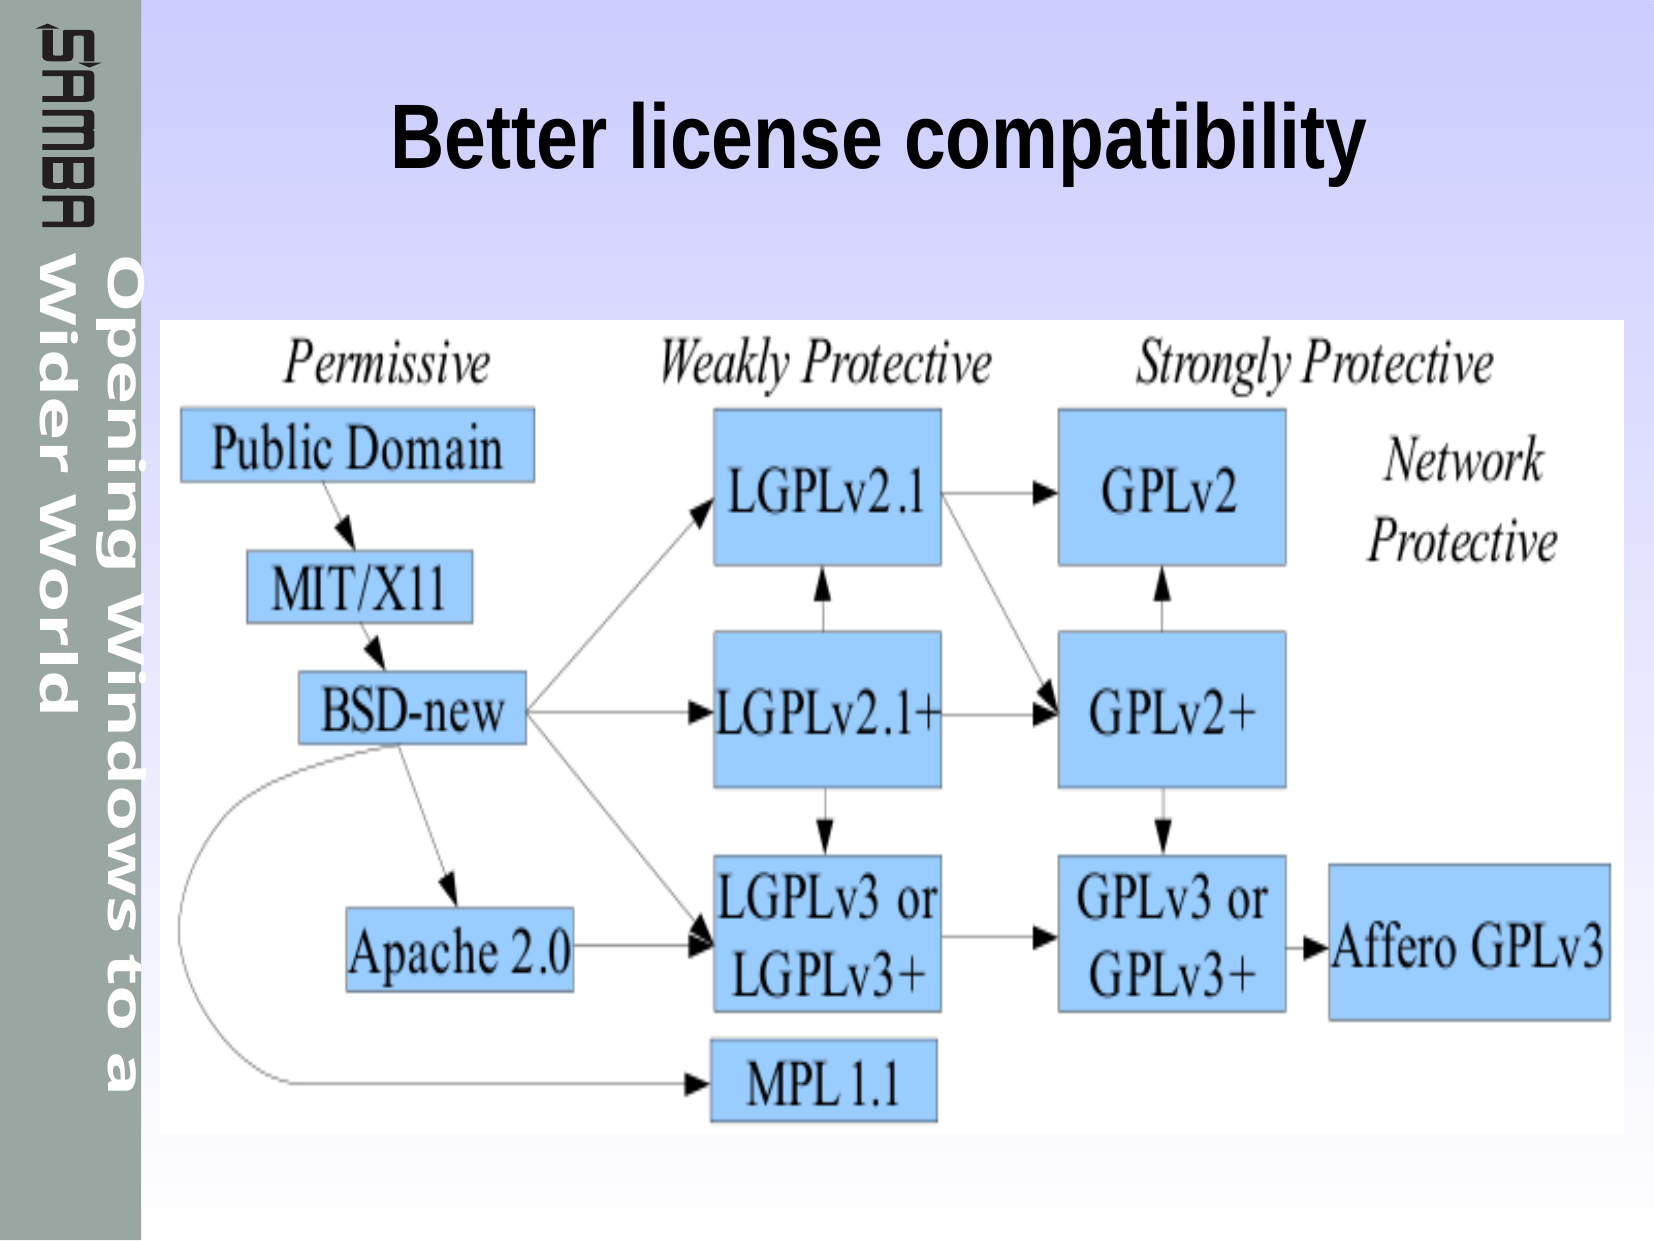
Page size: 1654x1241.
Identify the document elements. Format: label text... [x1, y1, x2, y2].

picture [160, 320, 1624, 1135]
title Better license compatibility [173, 28, 1586, 243]
